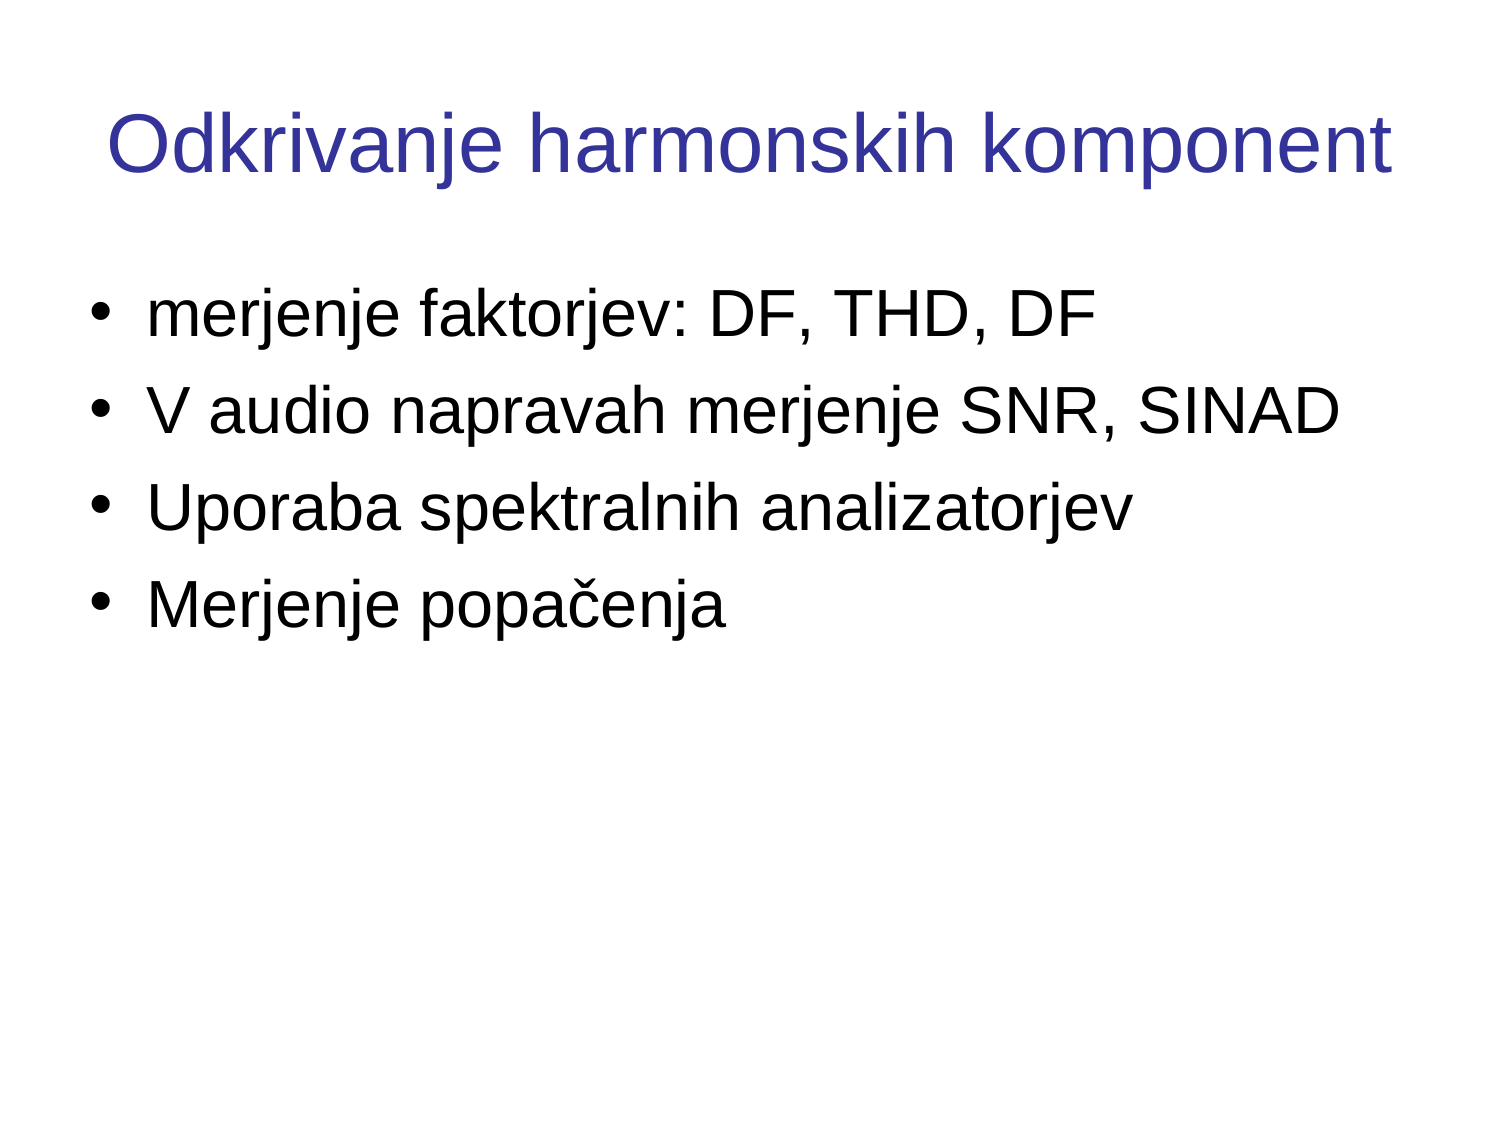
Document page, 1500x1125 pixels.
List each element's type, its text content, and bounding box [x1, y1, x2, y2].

list merjenje faktorjev: DF, THD, DF V audio napravah merjenje SNR, SINAD Uporaba spektralnih analizatorjev Merjenje popačenja [75, 262, 1426, 1006]
title Odkrivanje harmonskih komponent [75, 45, 1426, 233]
